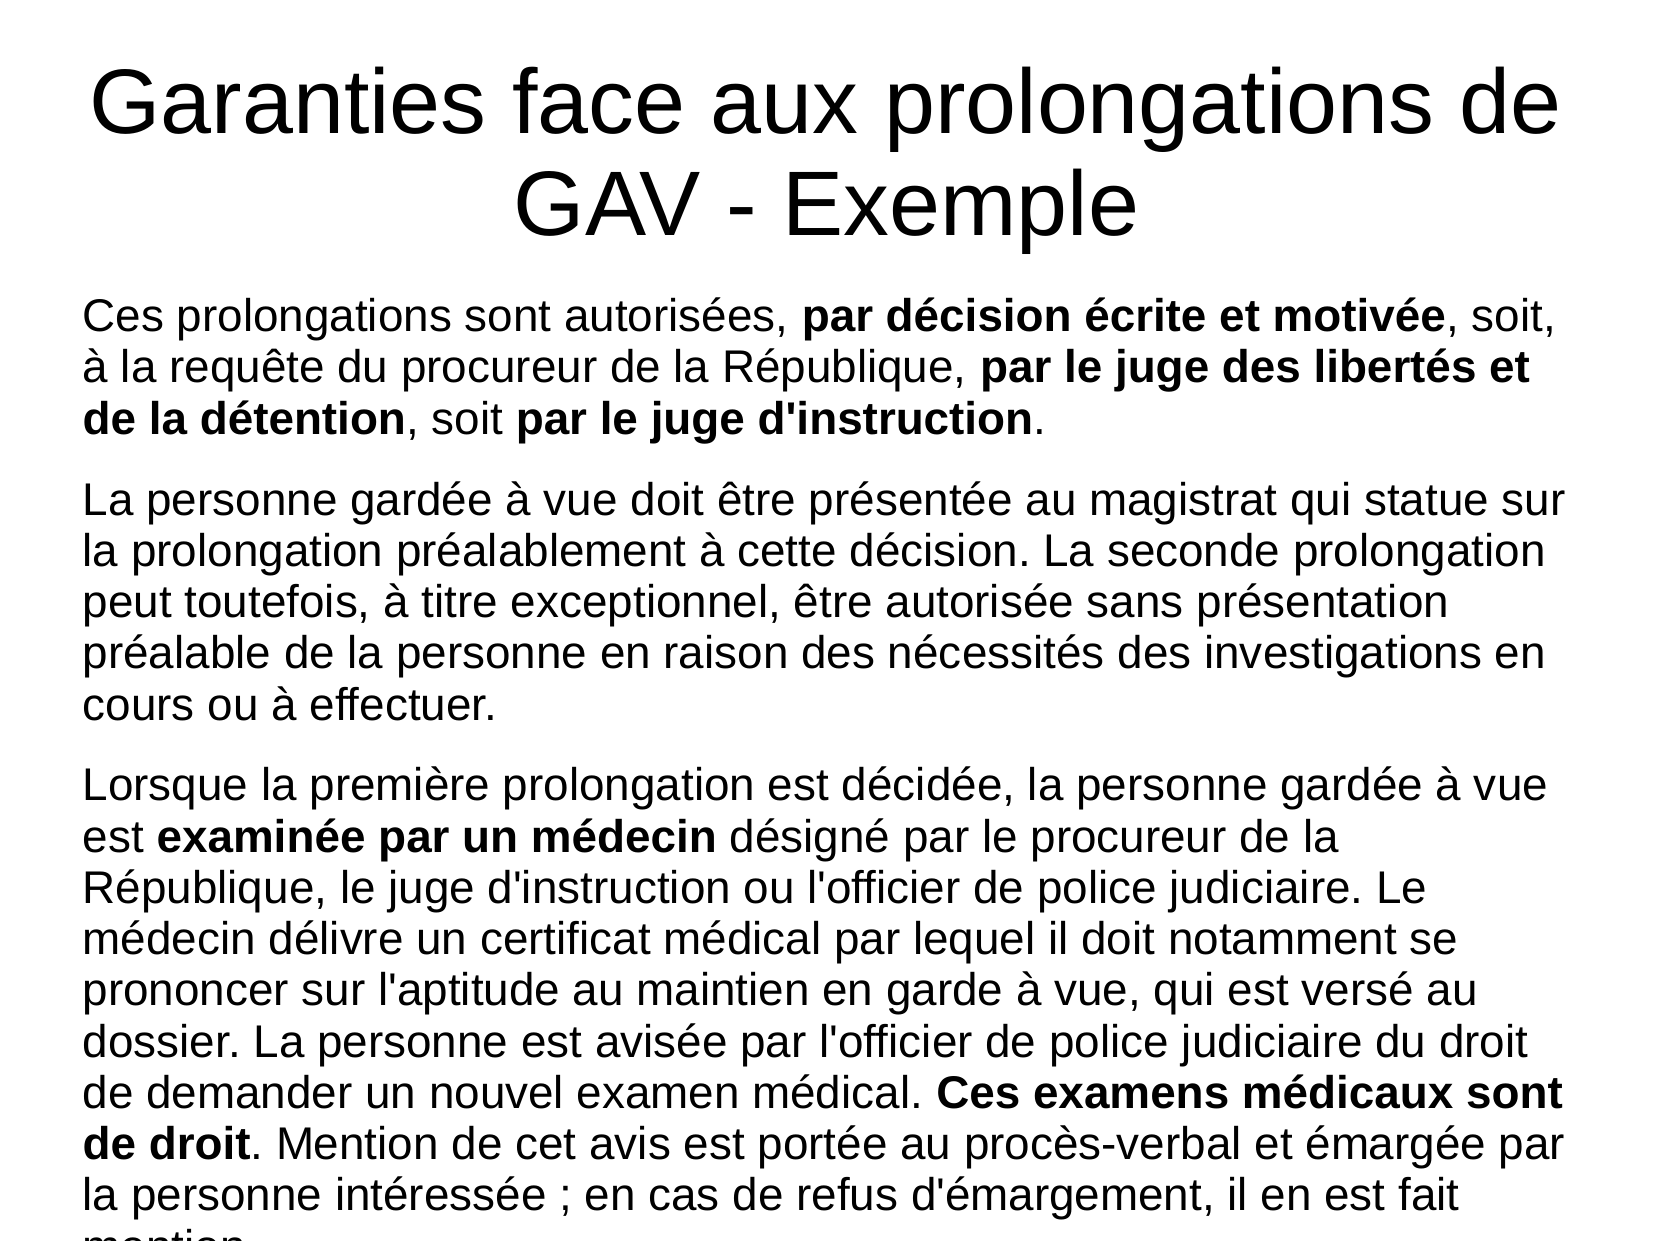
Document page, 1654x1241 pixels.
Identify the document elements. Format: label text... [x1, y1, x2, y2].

title Garanties face aux prolongations de GAV - Exemple [82, 49, 1571, 257]
list Ces prolongations sont autorisées, par décision écrite et motivée, soit, à la requête du procureur de la République, par le juge des libertés et de la détention, soit par le juge d'instruction. La personne gardée à vue doit être présentée au magistrat qui statue sur la prolongation préalablement à cette décision. La seconde prolongation peut toutefois, à titre exceptionnel, être autorisée sans présentation préalable de la personne en raison des nécessités des investigations en cours ou à effectuer. Lorsque la première prolongation est décidée, la personne gardée à vue est examinée par un médecin désigné par le procureur de la République, le juge d'instruction ou l'officier de police judiciaire. Le médecin délivre un certificat médical par lequel il doit notamment se prononcer sur l'aptitude au maintien en garde à vue, qui est versé au dossier. La personne est avisée par l'officier de police judiciaire du droit de demander un nouvel examen médical. Ces examens médicaux sont de droit. Mention de cet avis est portée au procès-verbal et émargée par la personne intéressée ; en cas de refus d'émargement, il en est fait mention. [82, 290, 1571, 1170]
